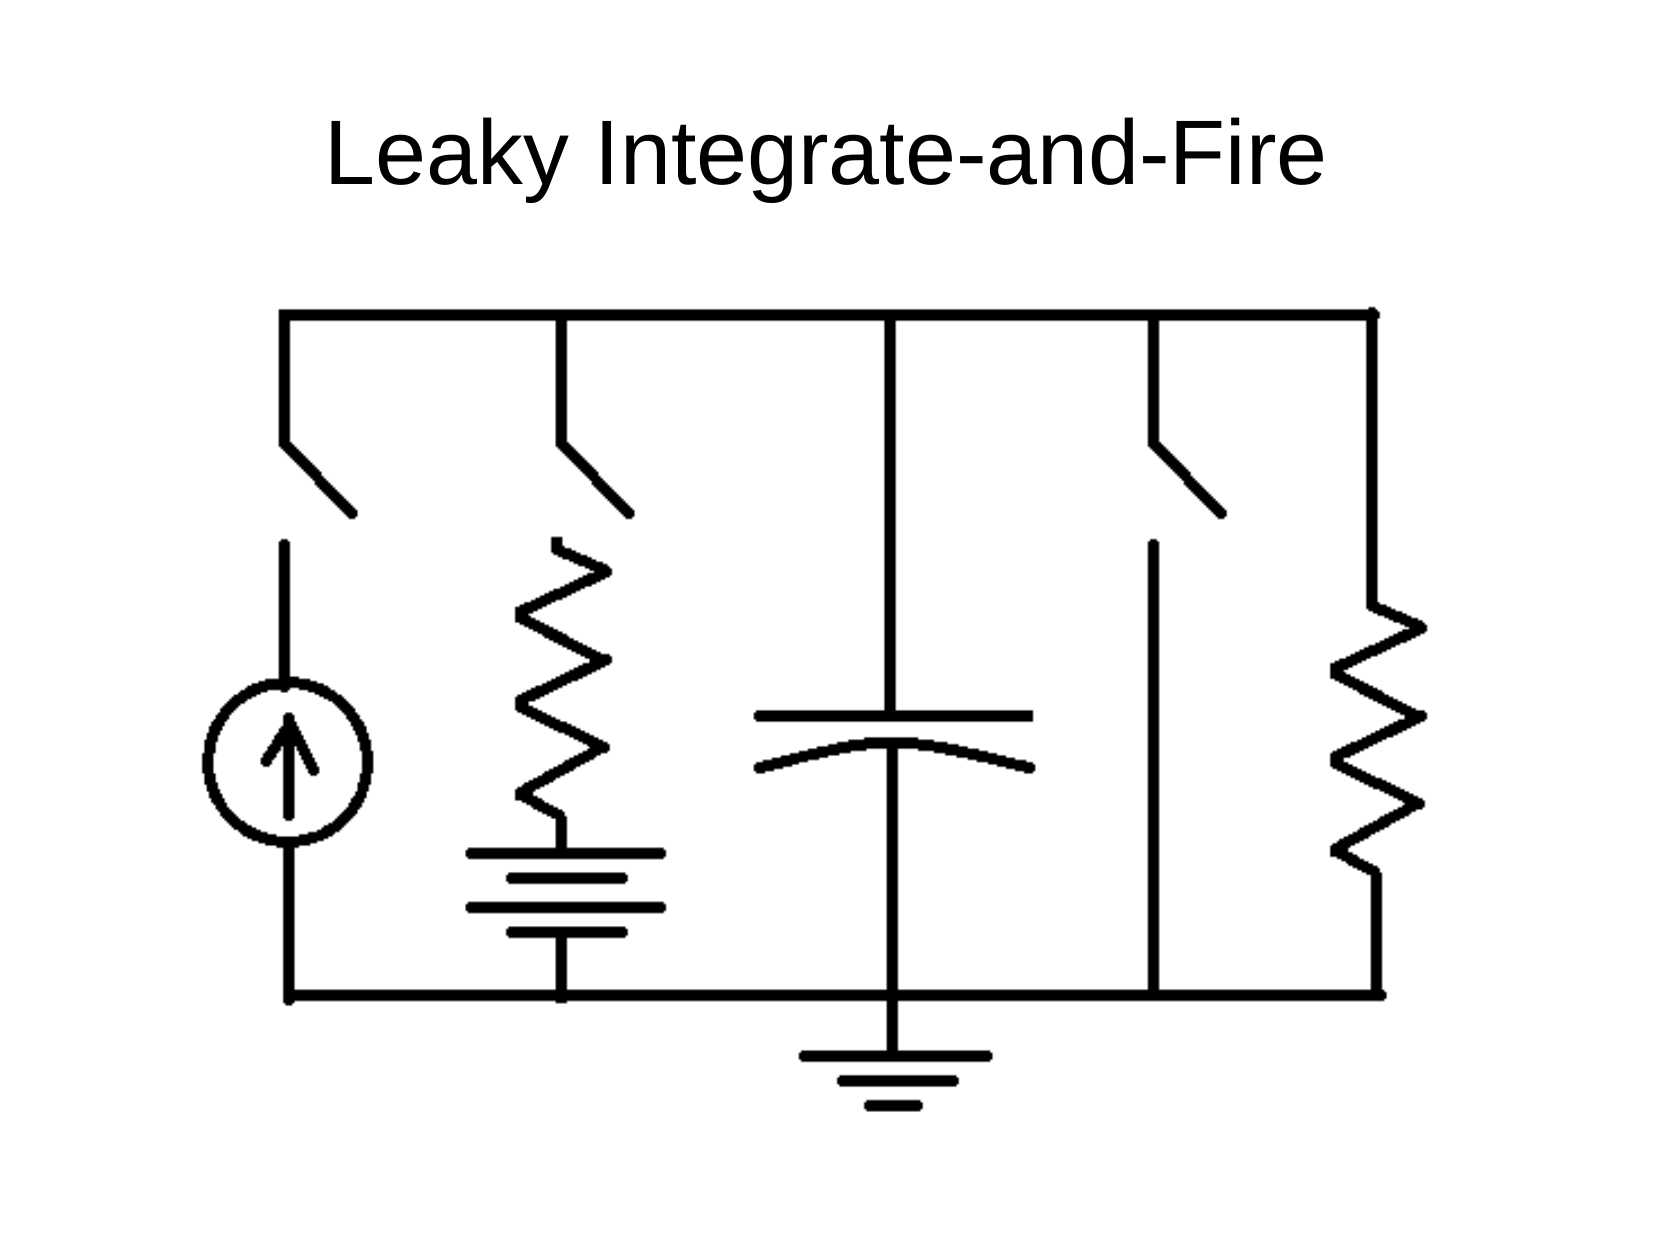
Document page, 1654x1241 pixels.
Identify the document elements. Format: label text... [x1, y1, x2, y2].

picture [151, 256, 1502, 1157]
title Leaky Integrate-and-Fire [82, 49, 1571, 257]
